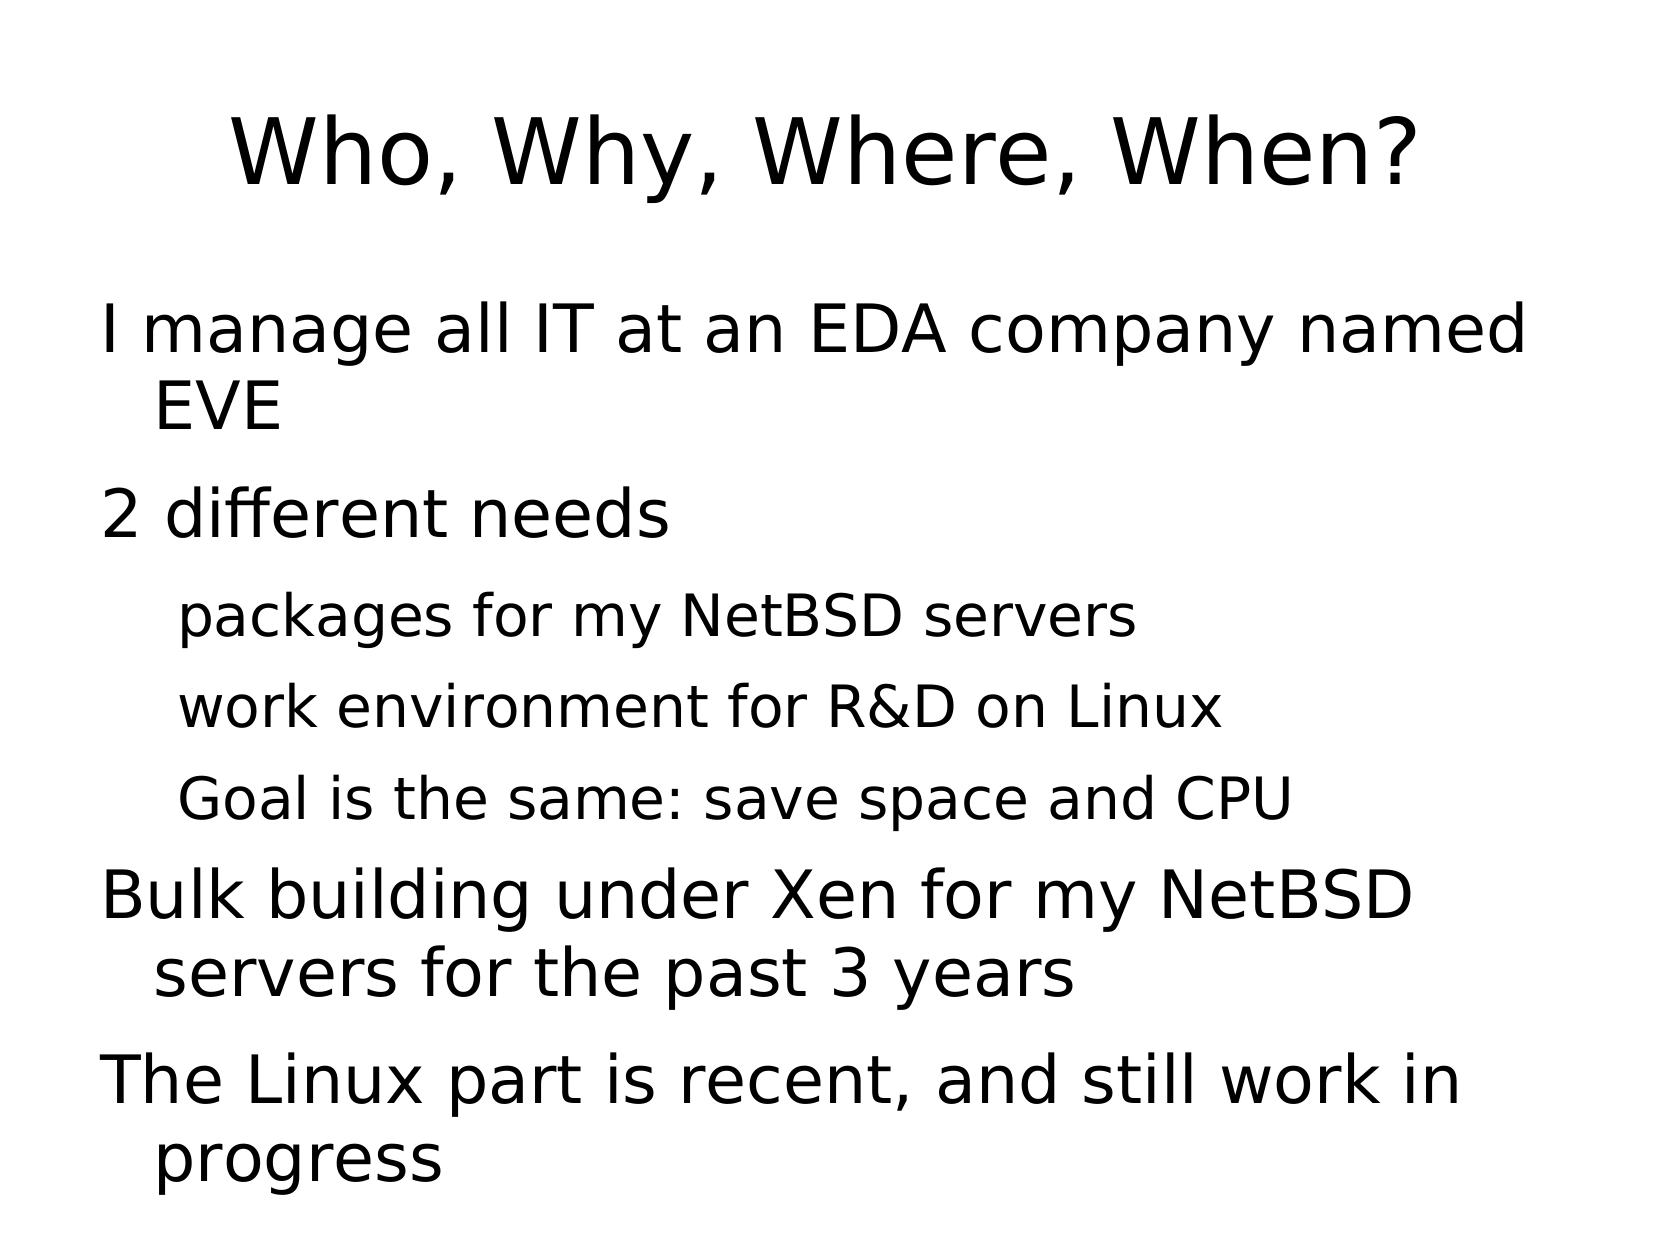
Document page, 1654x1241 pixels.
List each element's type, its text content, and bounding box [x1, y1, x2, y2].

list I manage all IT at an EDA company named EVE 2 different needs packages for my NetBSD servers work environment for R&D on Linux Goal is the same: save space and CPU Bulk building under Xen for my NetBSD servers for the past 3 years The Linux part is recent, and still work in progress [82, 290, 1571, 1198]
title Who, Why, Where, When? [82, 49, 1571, 257]
